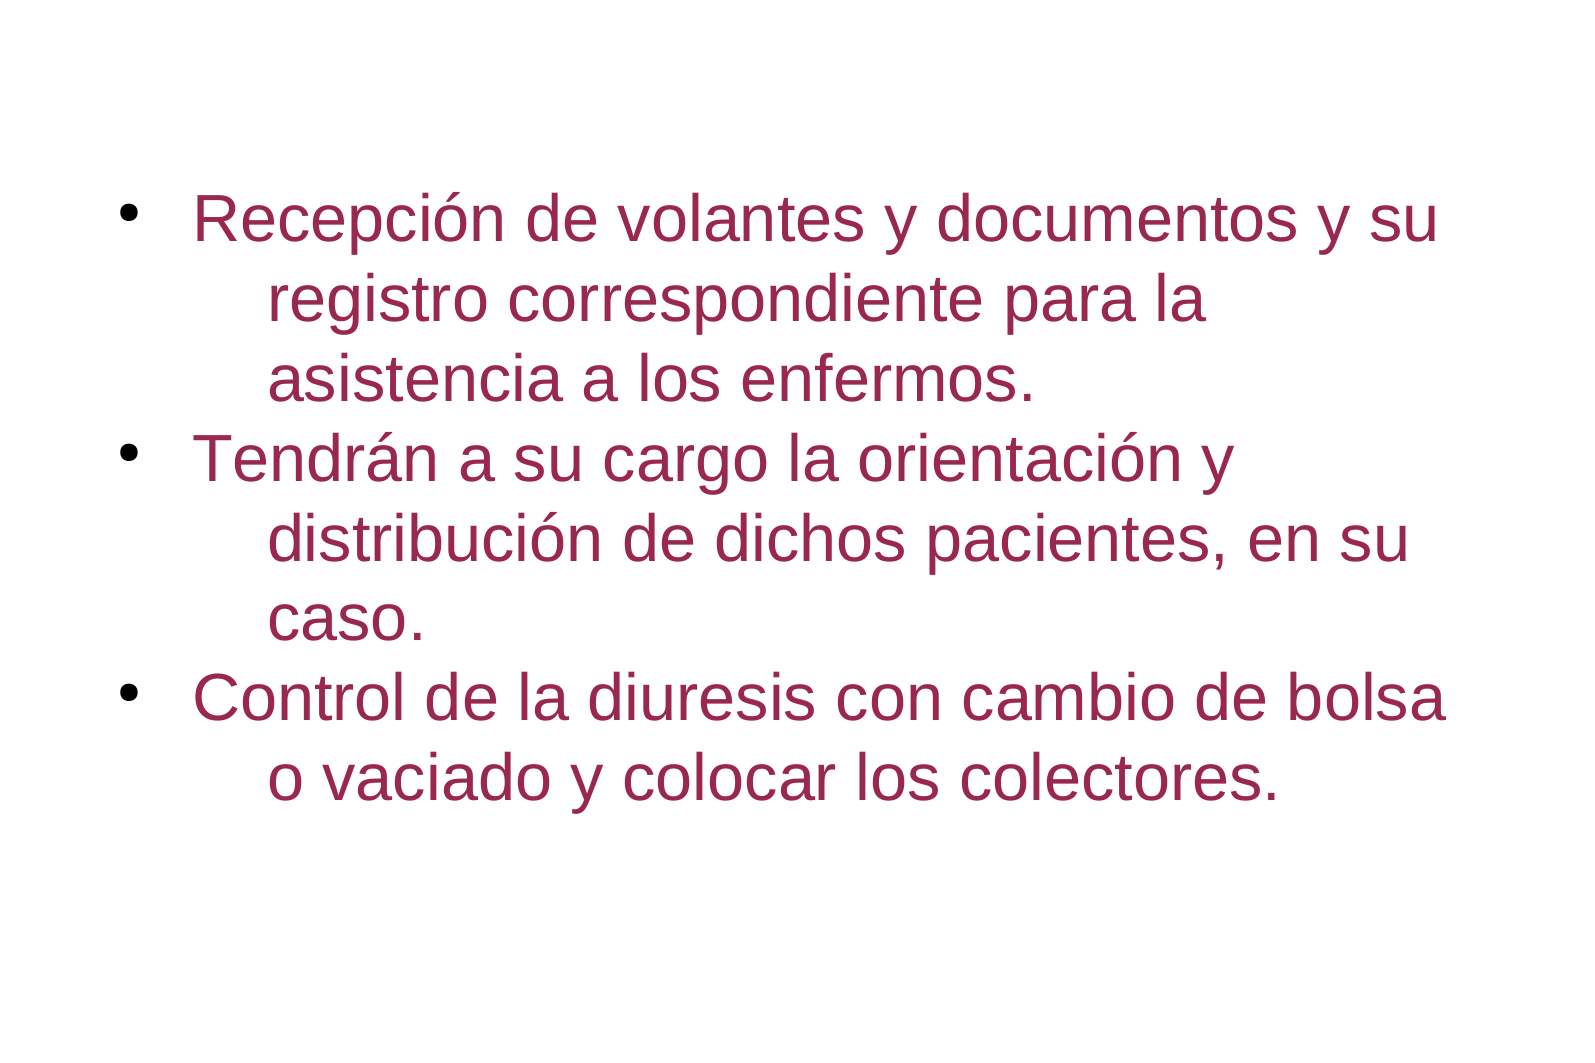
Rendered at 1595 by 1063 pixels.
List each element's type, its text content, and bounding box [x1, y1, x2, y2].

subtitle Recepción de volantes y documentos y su registro correspondiente para la asistencia a los enfermos. Tendrán a su cargo la orientación y distribución de dichos pacientes, en su caso. Control de la diuresis con cambio de bolsa o vaciado y colocar los colectores. [117, 105, 1479, 963]
